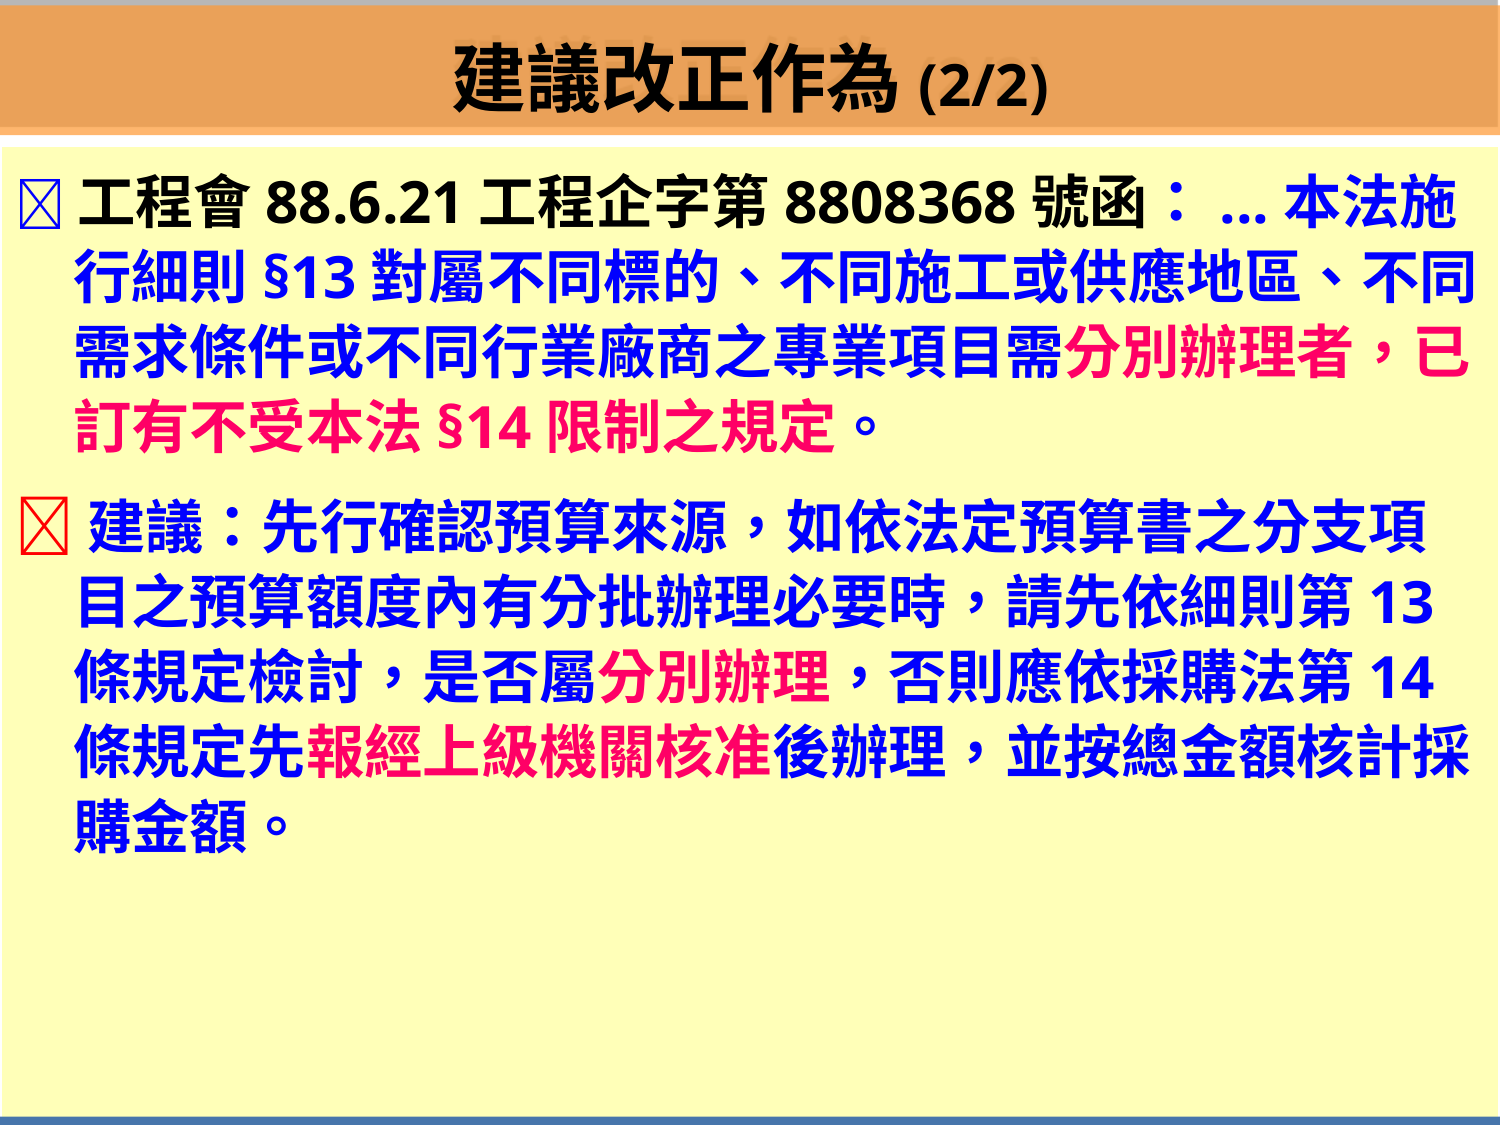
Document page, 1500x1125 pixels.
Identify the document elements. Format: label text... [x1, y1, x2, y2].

text_box 建議改正作為(2/2) [0, 5, 1500, 136]
text_box 工程會88.6.21工程企字第8808368號函：...本法施行細則§13對屬不同標的、不同施工或供應地區、不同需求條件或不同行業廠商之專業項目需分別辦理者，已訂有不受本法§14限制之規定。 建議：先行確認預算來源，如依法定預算書之分支項目之預算額度內有分批辦理必要時，請先依細則第13條規定檢討，是否屬分別辦理，否則應依採購法第14條規定先報經上級機關核准後辦理，並按總金額核計採購金額。 [0, 144, 1500, 1116]
text_box [0, 1116, 1500, 1125]
